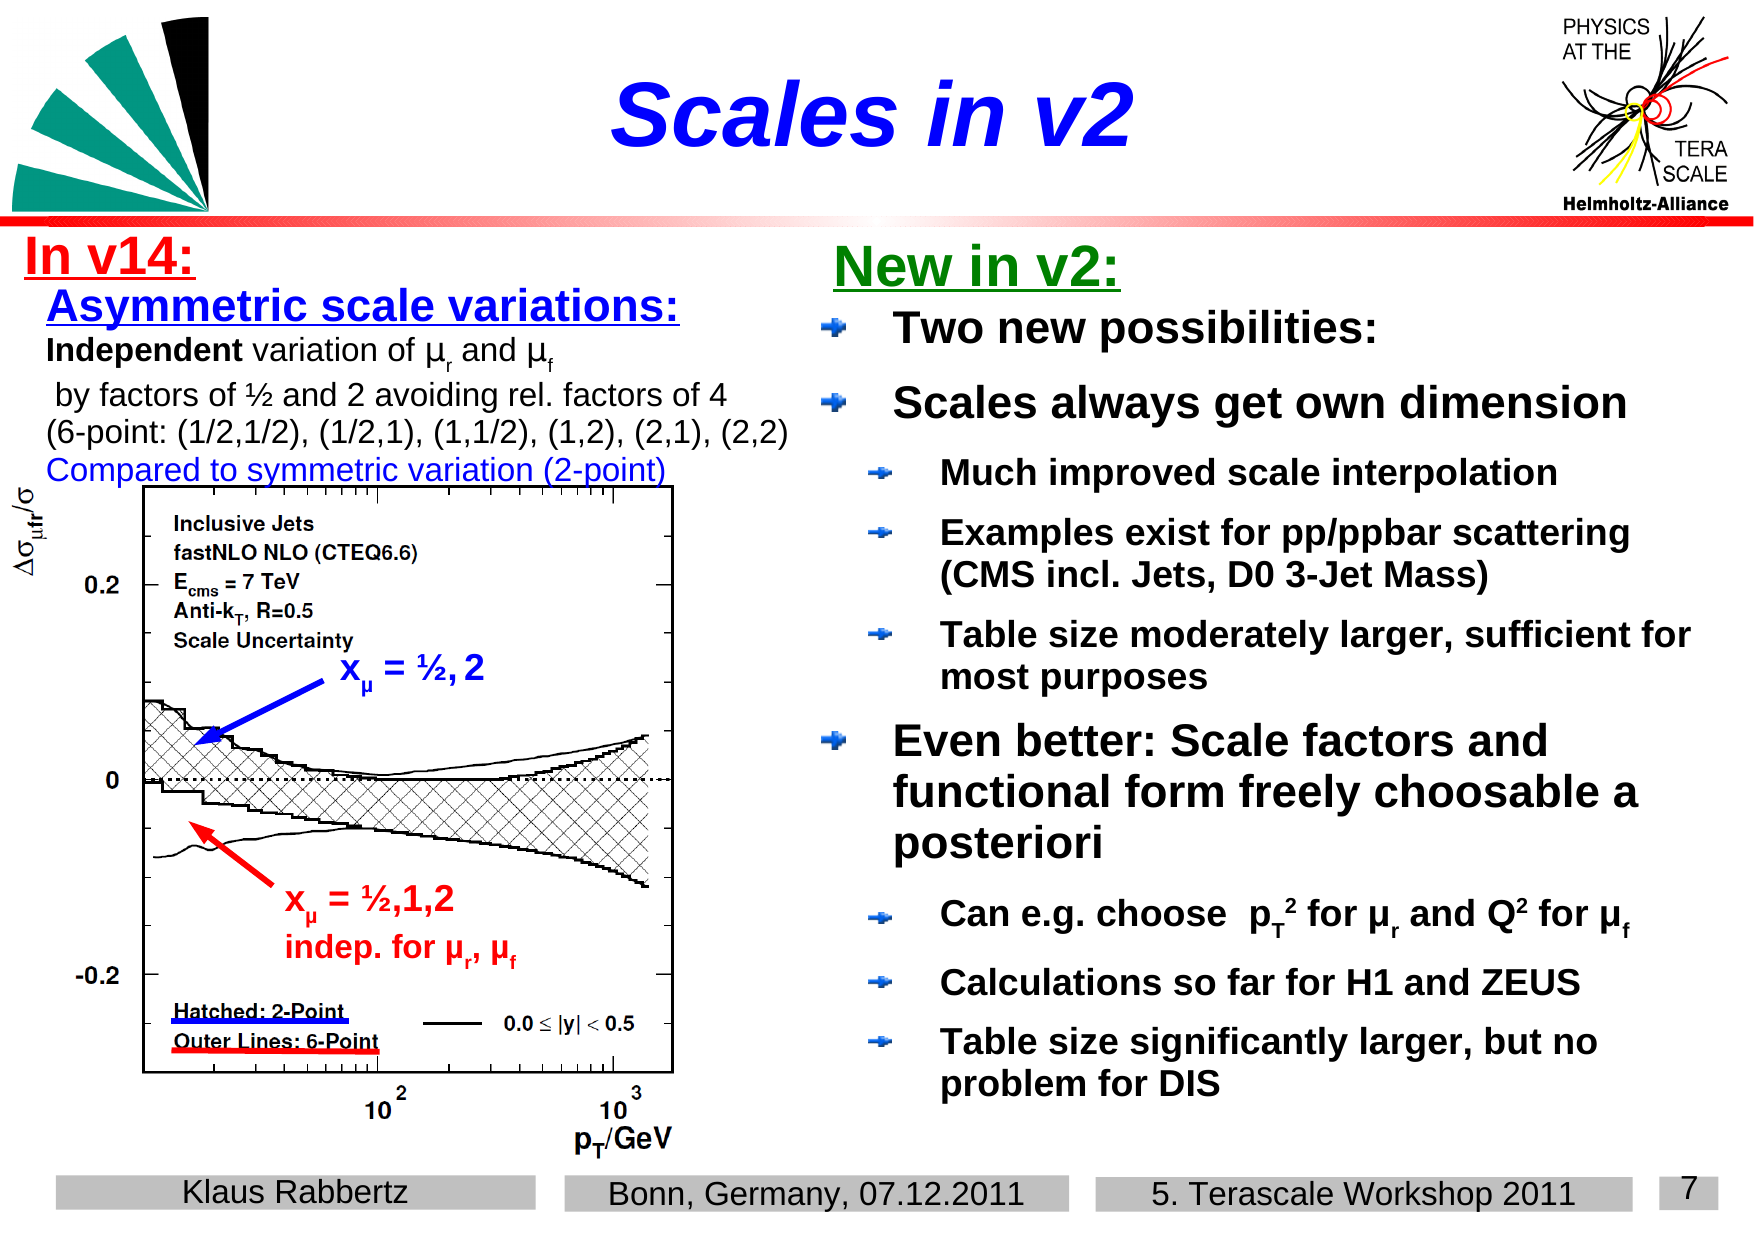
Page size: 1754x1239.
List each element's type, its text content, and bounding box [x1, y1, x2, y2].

list Two new possibilities: Scales always get own dimension Much improved scale interpolation Examples exist for pp/ppbar scattering (CMS incl. Jets, D0 3-Jet Mass) Table size moderately larger, sufficient for most purposes Even better: Scale factors and functional form freely choosable a posteriori Can e.g. choose pT2 for μr and Q2 for μf Calculations so far for H1 and ZEUS Table size significantly larger, but no problem for DIS [762, 302, 1733, 1121]
picture [2, 477, 683, 1164]
title Scales in v2 [220, 22, 1525, 207]
text_box xµ = ½, 2 [328, 640, 497, 705]
text_box Asymmetric scale variations: Independent variation of μr and μf by factors of ½ and 2 avoiding rel. factors of 4 (6-point: (1/2,1/2), (1/2,1), (1,1/2), (1,2), (2,1), (2,2) Compared to symmetric variation (2-point) [34, 273, 803, 496]
text_box New in v2: [821, 227, 1134, 307]
picture [12, 17, 209, 214]
text_box xµ = ½,1,2 indep. for µr, µf [272, 871, 528, 982]
text_box In v14: [12, 219, 291, 299]
picture [1546, 9, 1744, 223]
